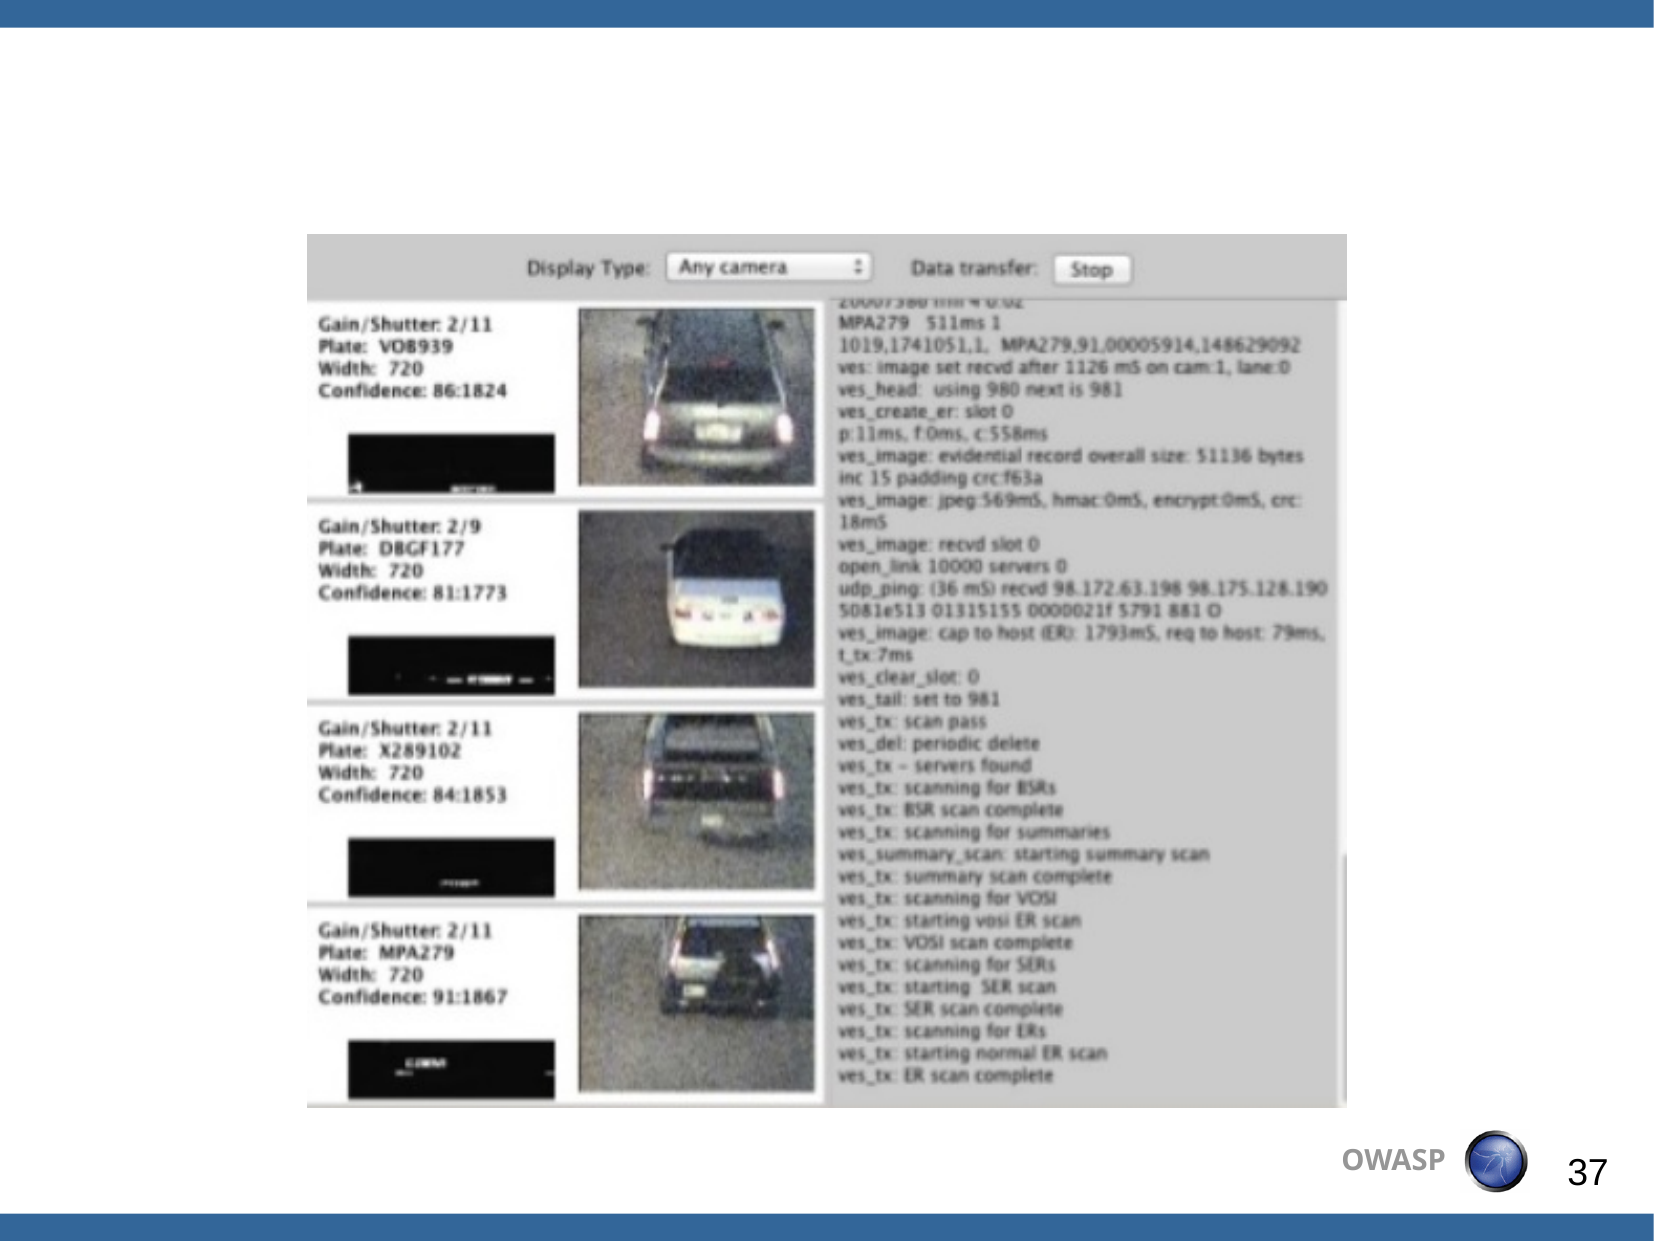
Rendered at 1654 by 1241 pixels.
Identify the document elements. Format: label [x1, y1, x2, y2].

picture [307, 234, 1347, 1108]
picture [1460, 1129, 1530, 1193]
